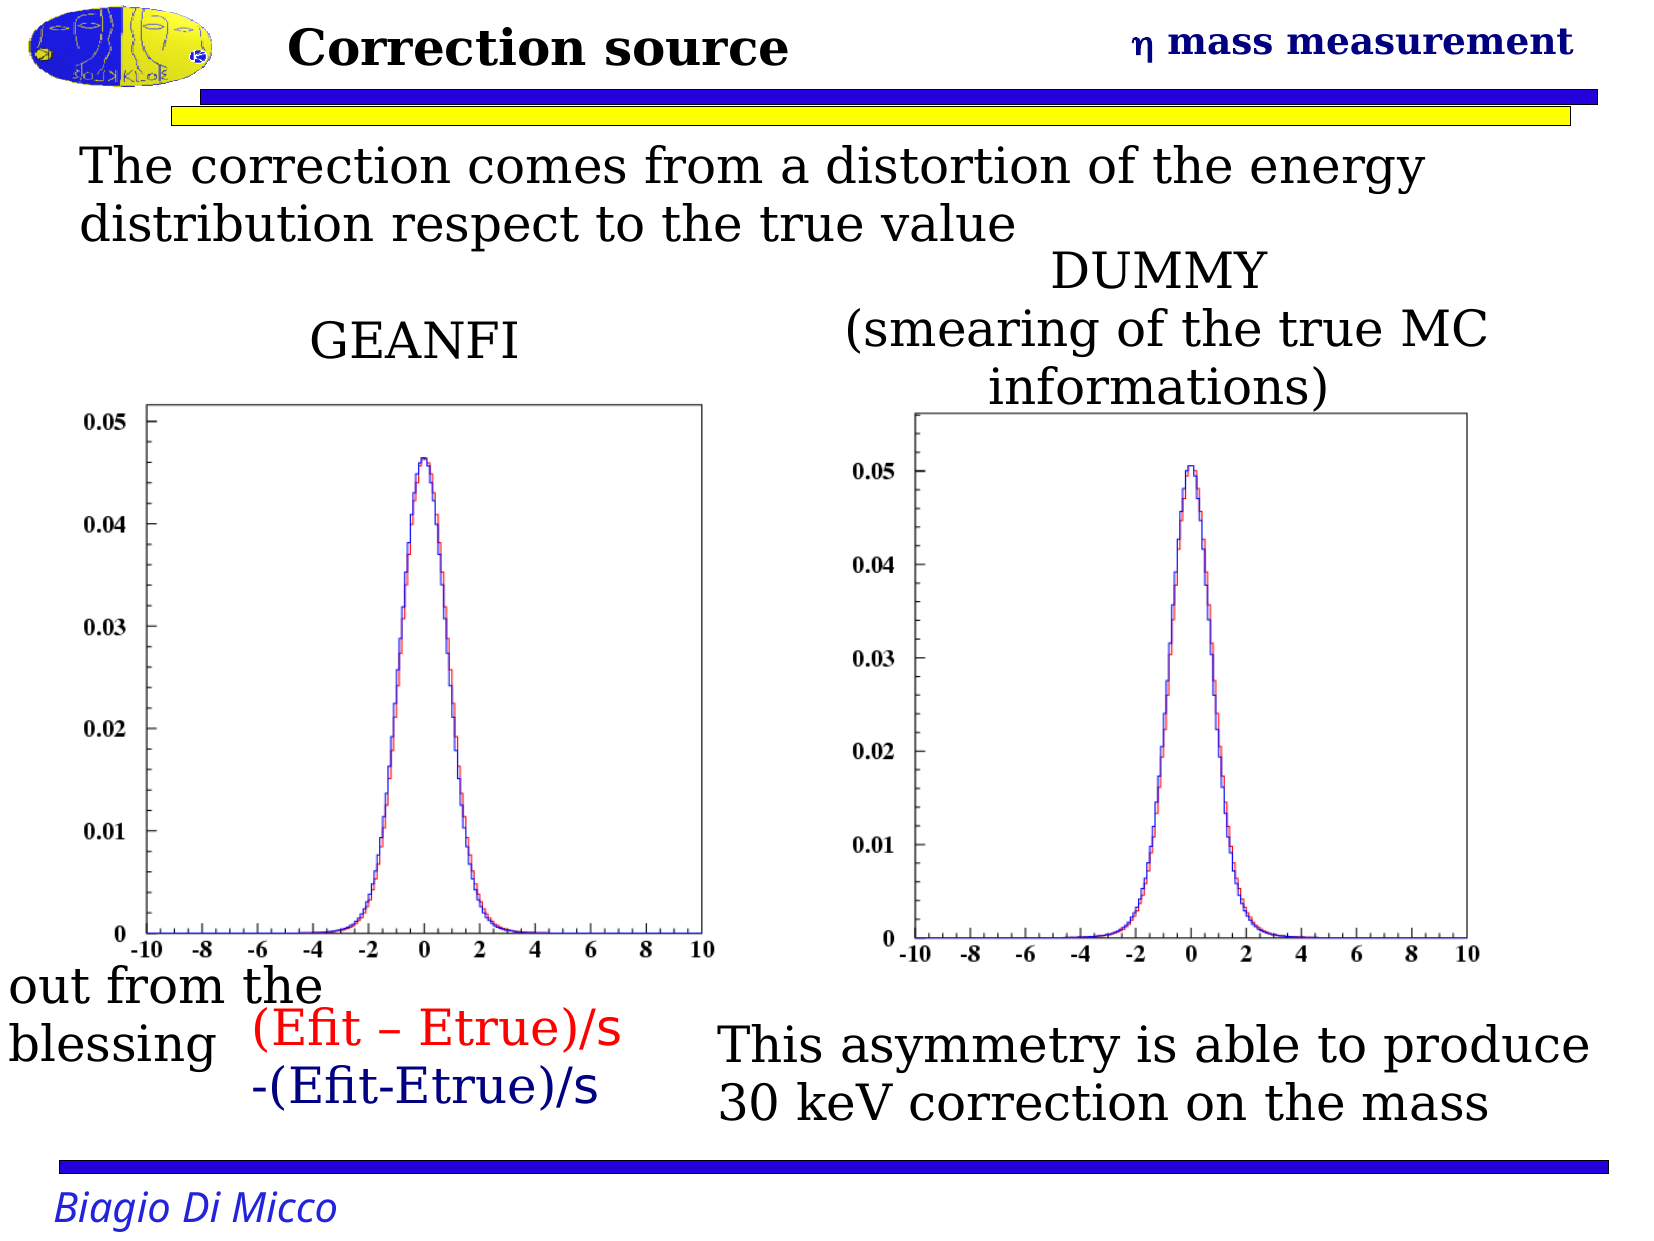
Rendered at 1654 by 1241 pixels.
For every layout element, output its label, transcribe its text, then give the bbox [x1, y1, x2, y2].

text_box DUMMY (smearing of the true MC informations) [694, 241, 1624, 417]
text_box This asymmetry is able to produce 30 keV correction on the mass [717, 1015, 1630, 1133]
text_box The correction comes from a distortion of the energy distribution respect to the true value [79, 137, 1611, 254]
text_box GEANFI [309, 312, 561, 371]
picture [832, 417, 1497, 1011]
text_box (Efit – Etrue)/s -(Efit-Etrue)/s [251, 998, 704, 1123]
text_box Correction source [287, 18, 1172, 78]
picture [20, 2, 220, 89]
text_box out from the blessing [8, 957, 345, 1074]
picture [63, 338, 732, 1007]
